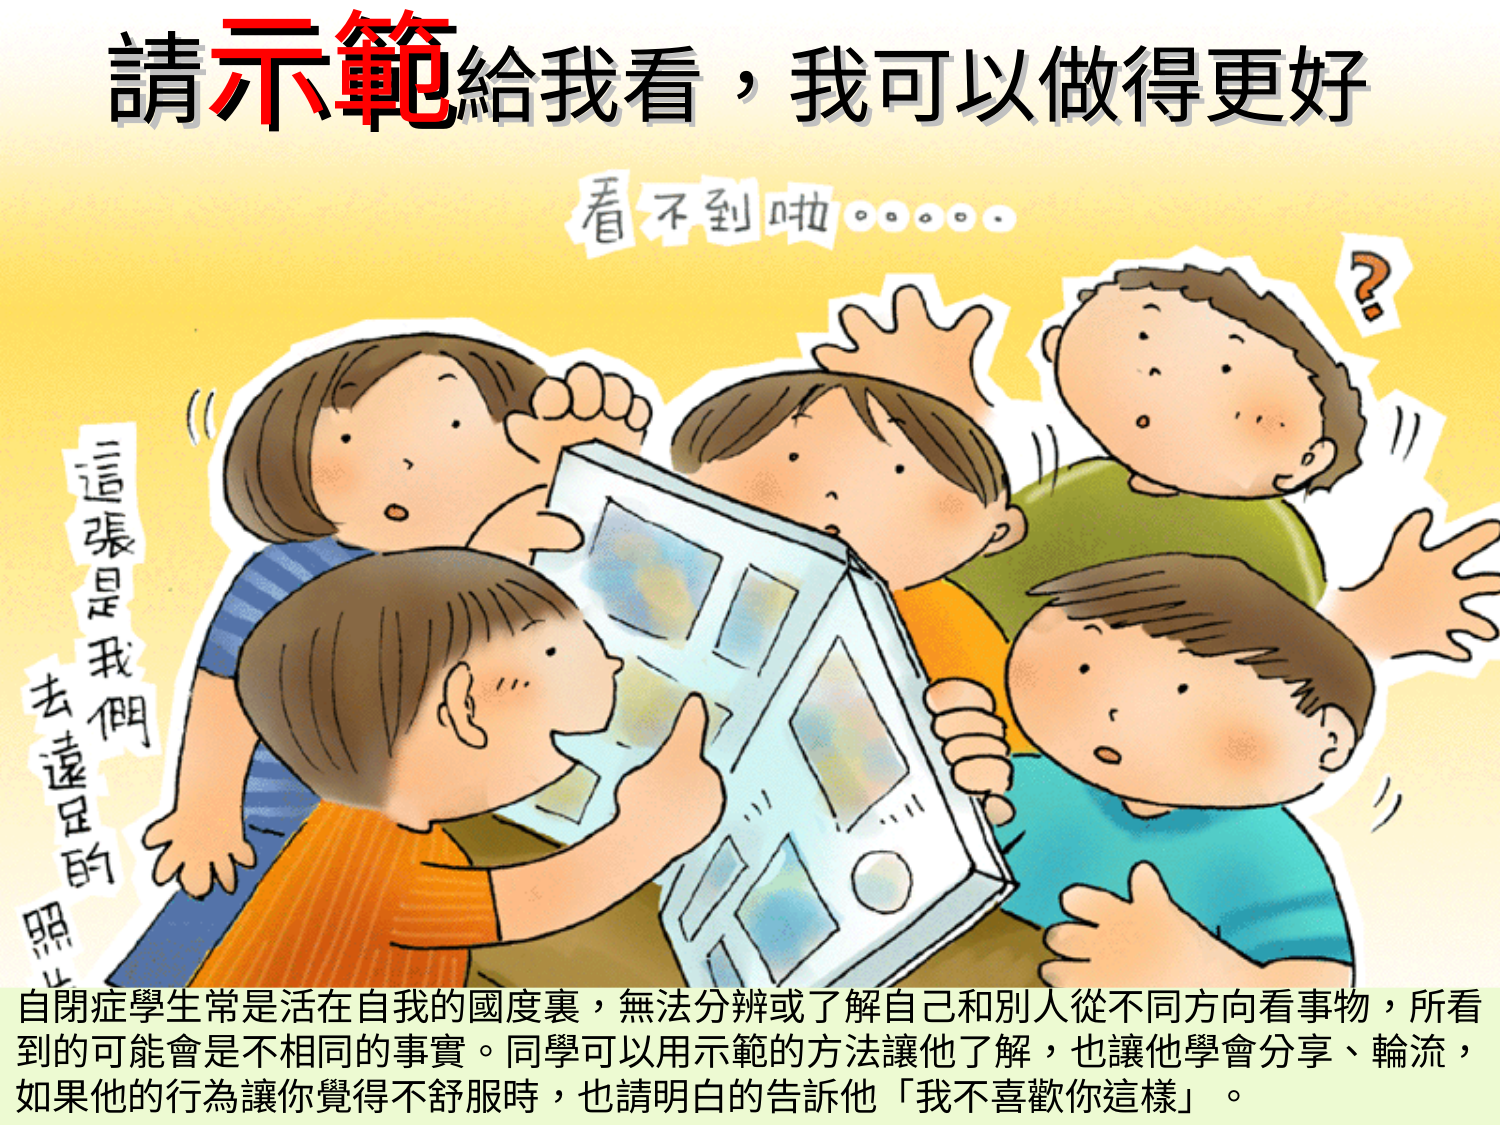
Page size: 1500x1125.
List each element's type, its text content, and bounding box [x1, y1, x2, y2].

subtitle 自閉症學生常是活在自我的國度裏，無法分辨或了解自己和別人從不同方向看事物，所看到的可能會是不相同的事實。同學可以用示範的方法讓他了解，也讓他學會分享、輪流，如果他的行為讓你覺得不舒服時，也請明白的告訴他「我不喜歡你這樣」。 [0, 987, 1500, 1125]
title 請示範給我看，我可以做得更好 [49, 0, 1425, 150]
picture [0, 0, 1500, 987]
